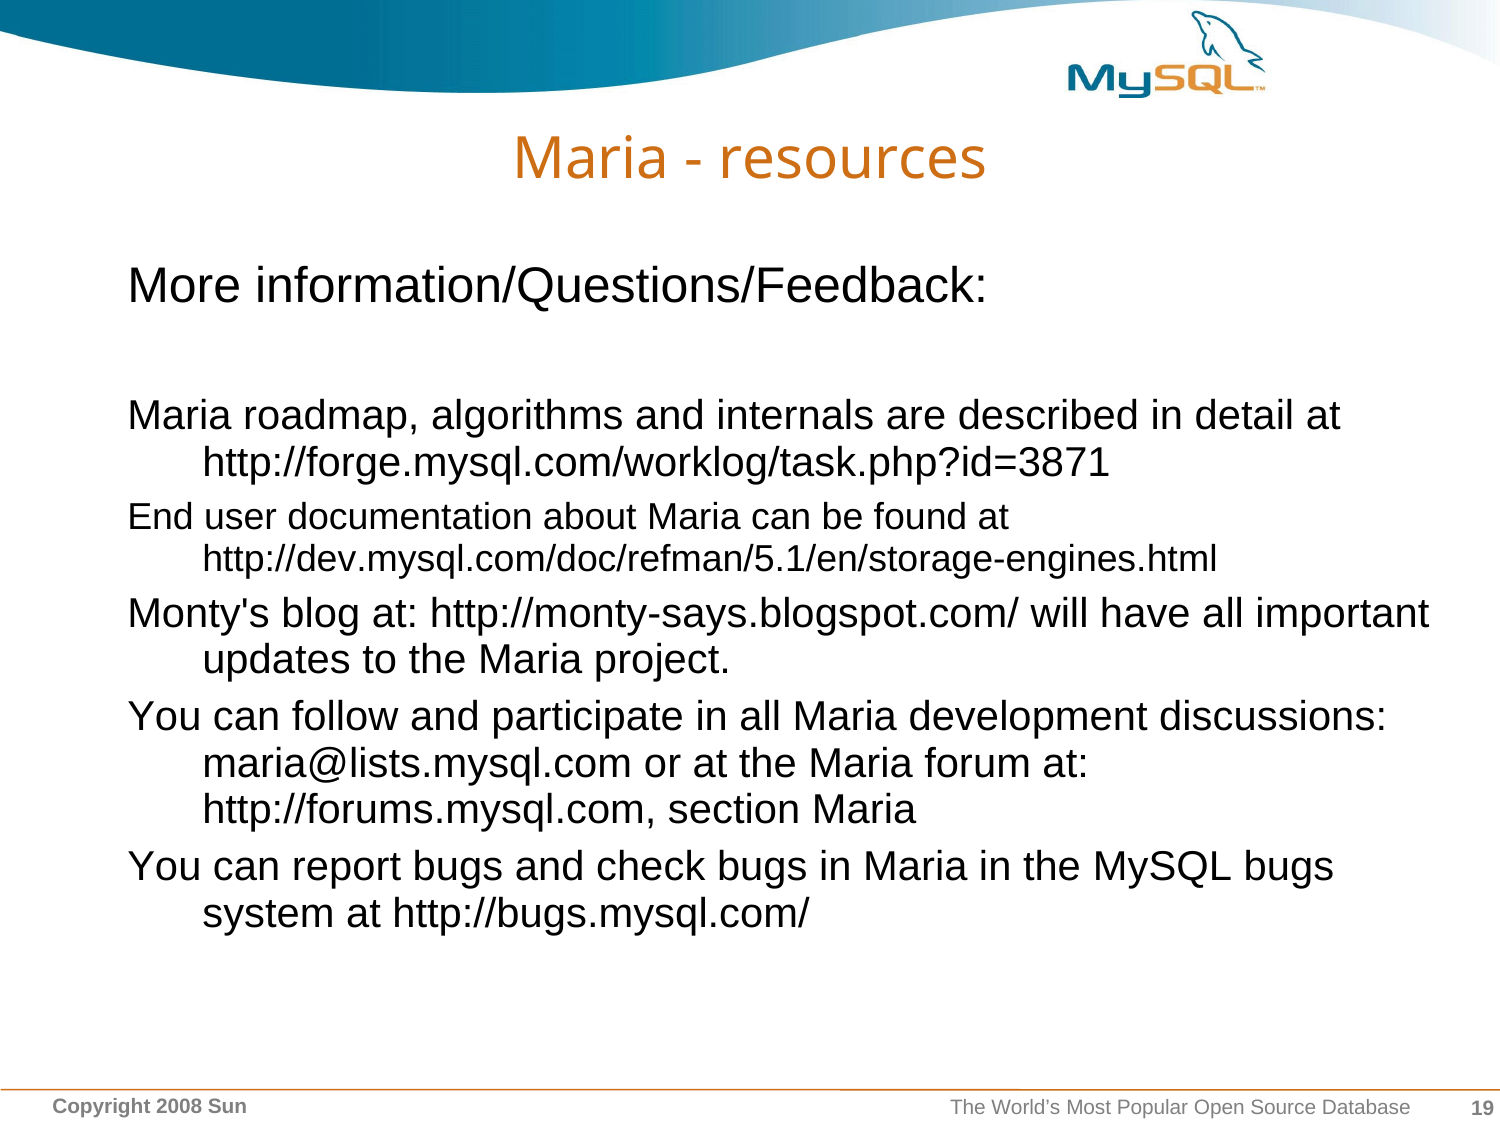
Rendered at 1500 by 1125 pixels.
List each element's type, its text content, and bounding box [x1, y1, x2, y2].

picture [613, 0, 1500, 87]
title Maria - resources [0, 87, 1500, 226]
picture [0, 31, 326, 87]
picture [1075, 71, 1085, 87]
picture [1098, 71, 1107, 87]
list More information/Questions/Feedback: Maria roadmap, algorithms and internals are described in detail at http://forge.mysql.com/worklog/task.php?id=3871 End user documentation about Maria can be found at http://dev.mysql.com/doc/refman/5.1/en/storage-engines.html Monty's blog at: http://monty-says.blogspot.com/ will have all important updates to the Maria project. You can follow and participate in all Maria development discussions: maria@lists.mysql.com or at the Maria forum at: http://forums.mysql.com, section Maria You can report bugs and check bugs in Maria in the MySQL bugs system at http://bugs.mysql.com/ [112, 249, 1450, 1113]
